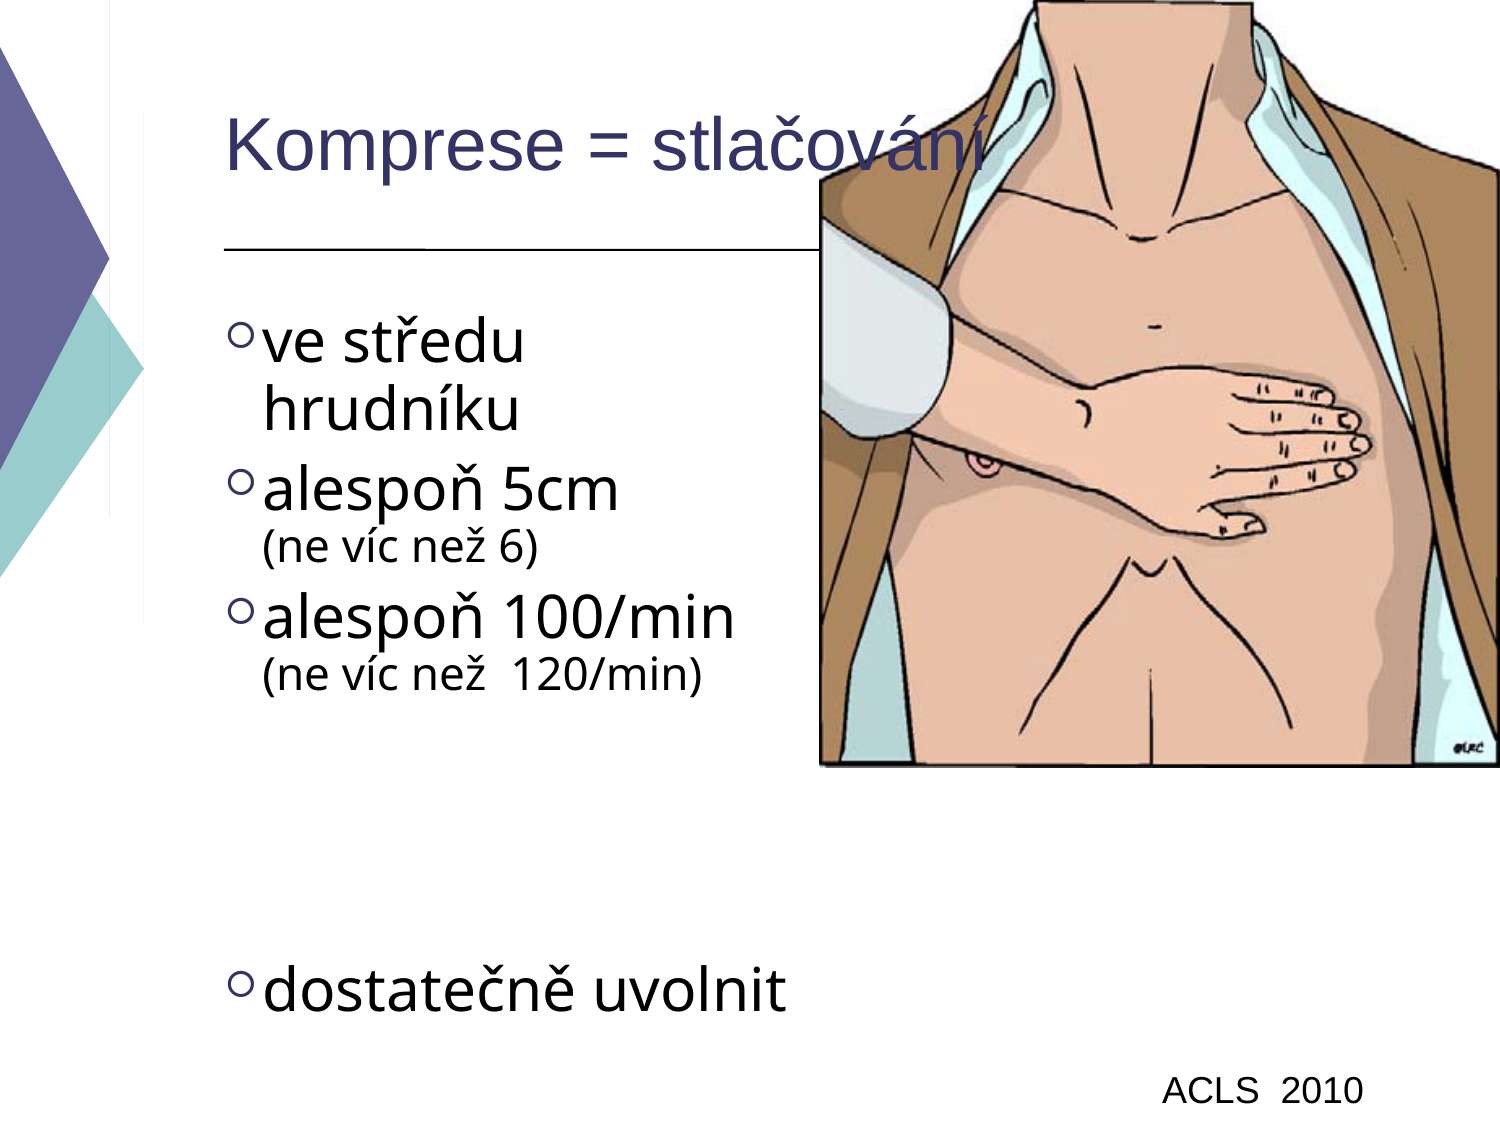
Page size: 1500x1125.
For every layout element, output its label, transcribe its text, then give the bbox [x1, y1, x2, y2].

picture [819, 0, 1500, 768]
title Komprese = stlačování [224, 38, 1424, 240]
list ve středu hrudníku alespoň 5cm (ne víc než 6) alespoň 100/min (ne víc než 120/min) dostatečně uvolnit [224, 299, 1424, 1030]
text_box ACLS 2010 [1147, 1064, 1379, 1125]
